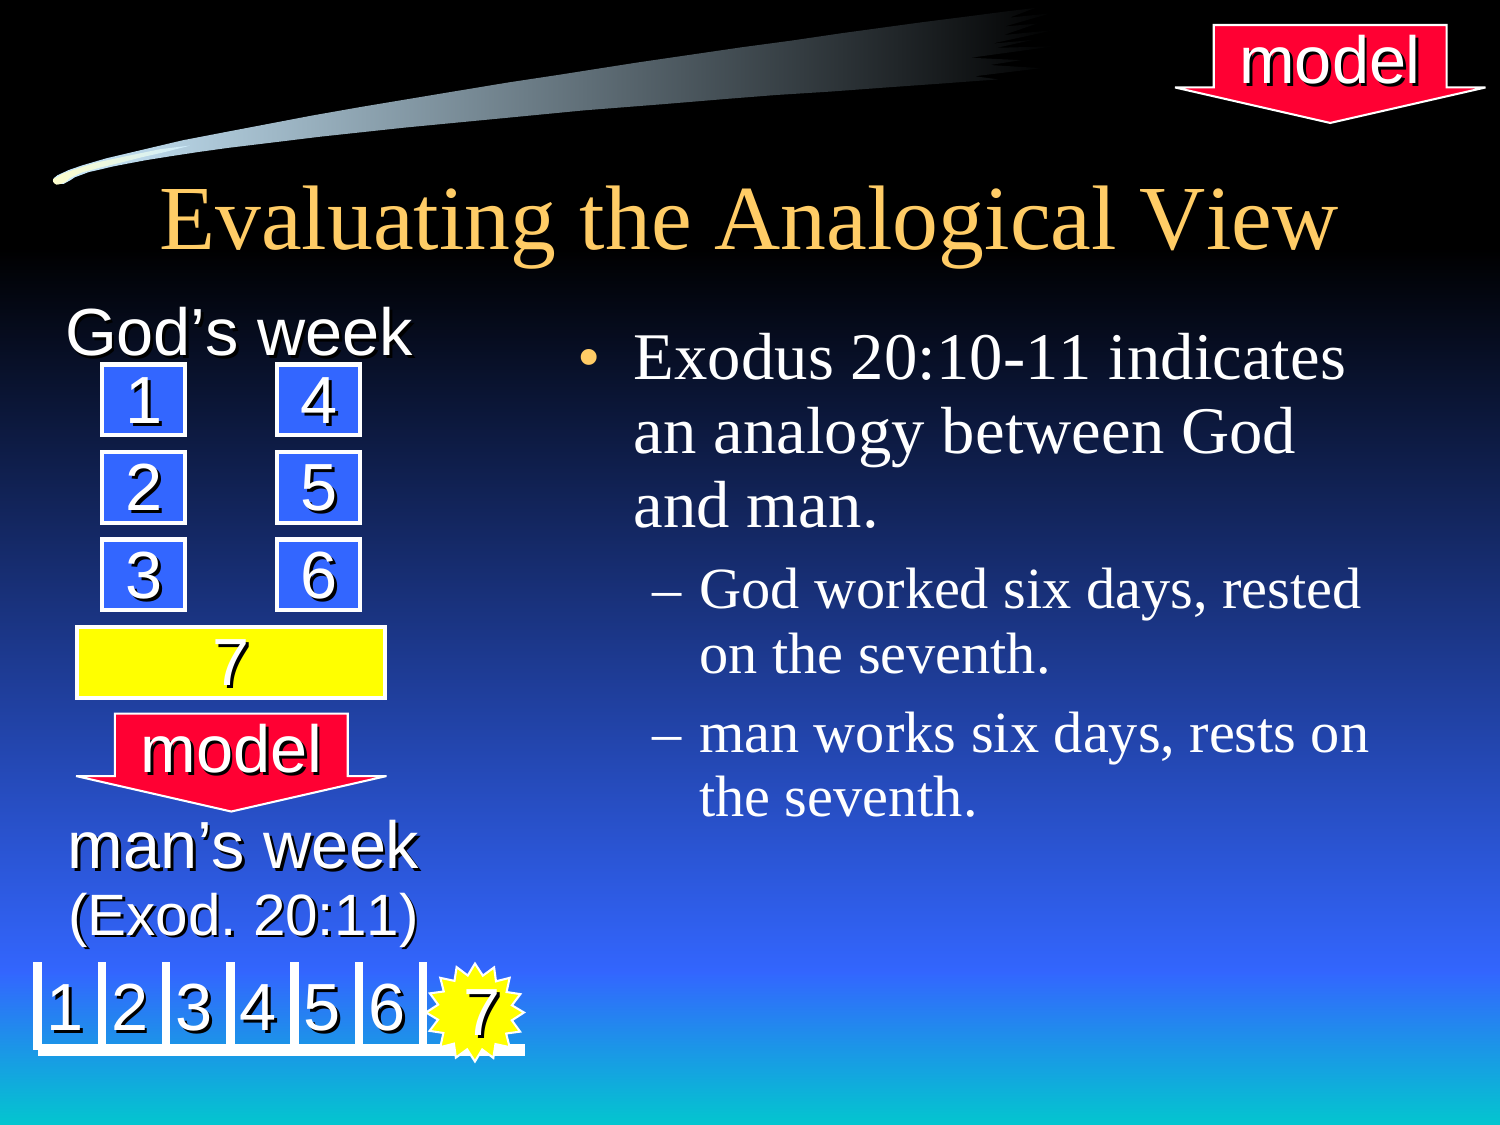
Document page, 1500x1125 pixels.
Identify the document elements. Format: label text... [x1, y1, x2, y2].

text_box 6 [277, 539, 361, 611]
text_box man’s week (Exod. 20:11) [0, 800, 488, 955]
text_box 6 [353, 962, 451, 1053]
text_box 5 [288, 962, 353, 1053]
text_box 4 [277, 378, 361, 436]
list Exodus 20:10-11 indicates an analogy between God and man. God worked six days, rested on the seventh. man works six days, rests on the seventh. [562, 312, 1388, 1026]
text_box God’s week [49, 287, 463, 378]
text_box 4 [313, 393, 323, 408]
text_box 3 [102, 539, 186, 611]
text_box model [1175, 24, 1486, 123]
title Evaluating the Analogical View [112, 124, 1388, 313]
text_box 2 [96, 962, 160, 1053]
text_box 7 [77, 627, 386, 698]
text_box 7 [426, 963, 524, 1062]
text_box 1 [102, 378, 186, 436]
text_box 3 [160, 962, 224, 1053]
text_box 2 [102, 452, 186, 523]
text_box 4 [224, 962, 288, 1053]
text_box 1 [31, 962, 96, 1053]
text_box model [76, 713, 387, 800]
text_box 5 [277, 452, 361, 523]
